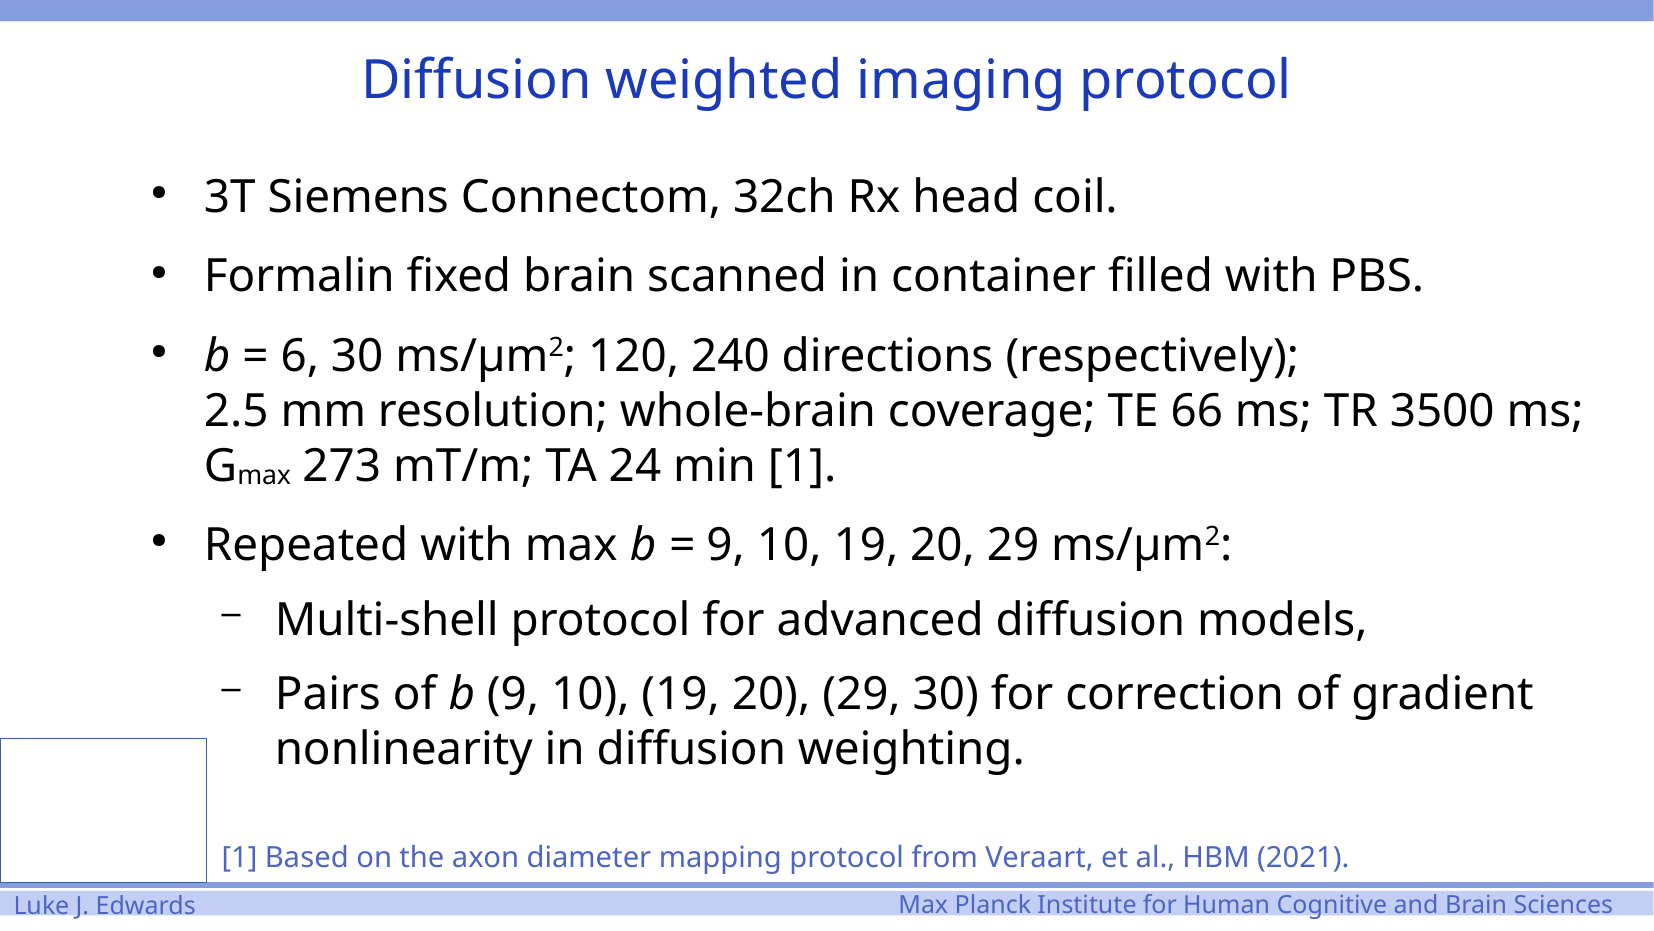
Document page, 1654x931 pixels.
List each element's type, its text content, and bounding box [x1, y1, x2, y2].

title Diffusion weighted imaging protocol [82, 37, 1571, 126]
list [1] Based on the axon diameter mapping protocol from Veraart, et al., HBM (2021). [206, 830, 1648, 886]
list 3T Siemens Connectom, 32ch Rx head coil. Formalin fixed brain scanned in container filled with PBS. b = 6, 30 ms/µm2; 120, 240 directions (respectively); 2.5 mm resolution; whole-brain coverage; TE 66 ms; TR 3500 ms; Gmax 273 mT/m; TA 24 min [1]. Repeated with max b = 9, 10, 19, 20, 29 ms/µm2: Multi-shell protocol for advanced diffusion models, Pairs of b (9, 10), (19, 20), (29, 30) for correction of gradient nonlinearity in diffusion weighting. [118, 159, 1607, 810]
